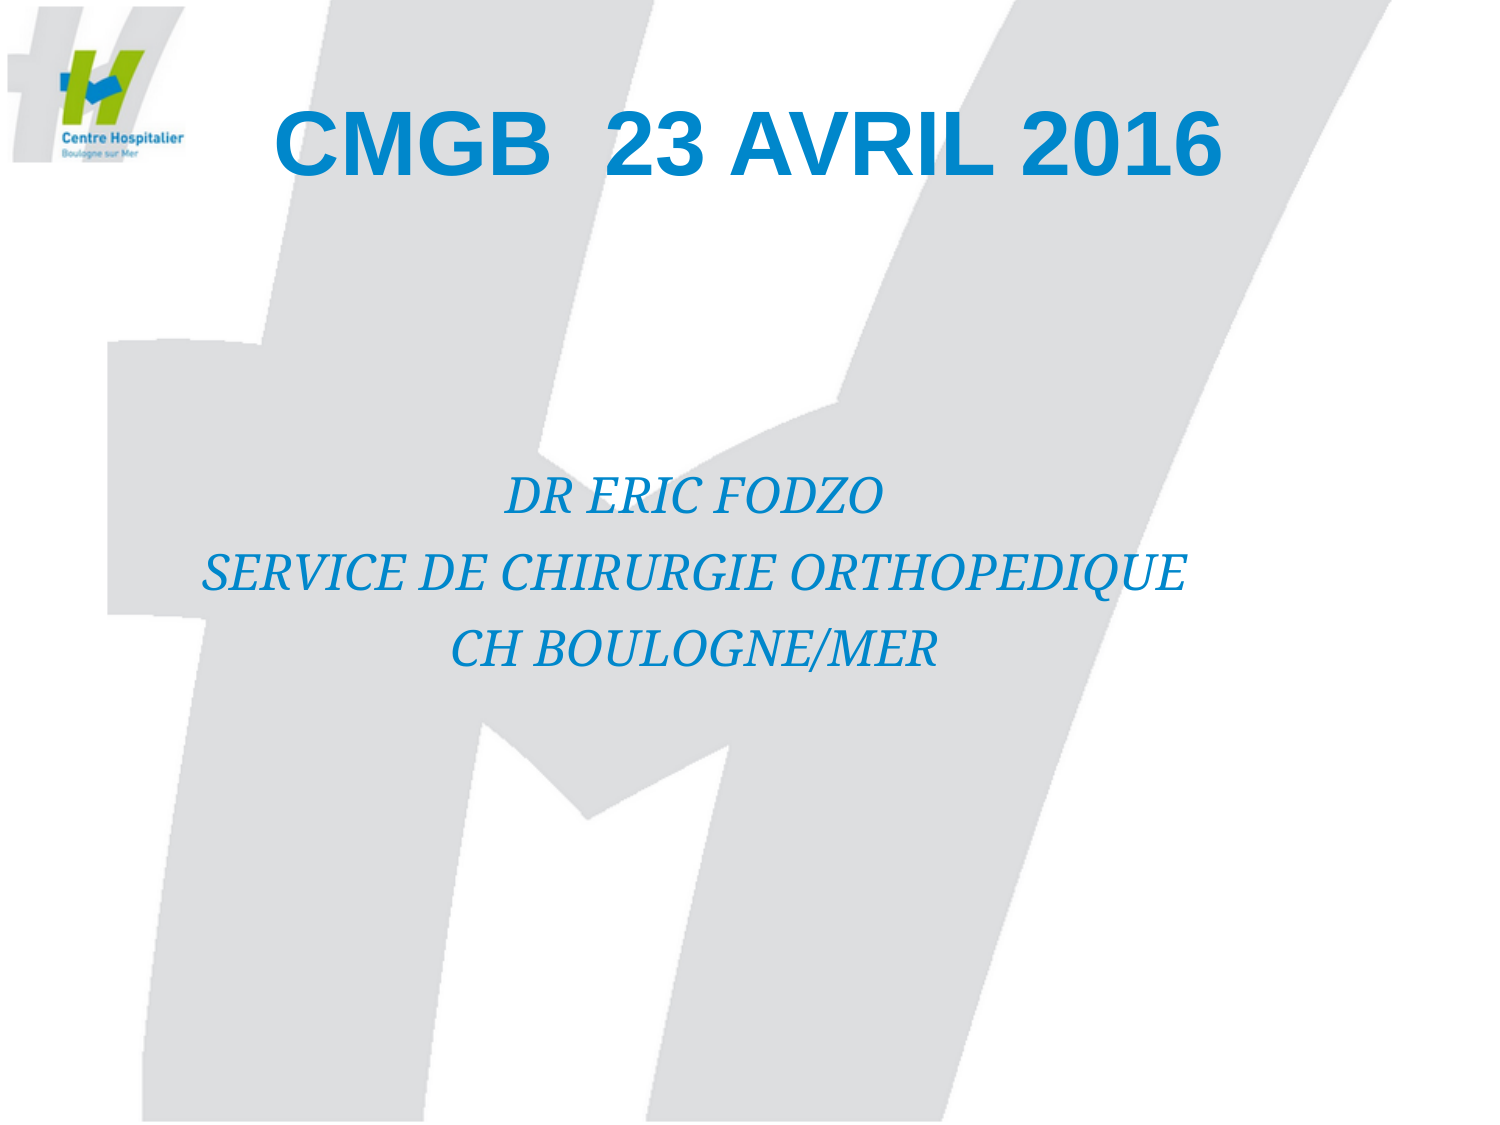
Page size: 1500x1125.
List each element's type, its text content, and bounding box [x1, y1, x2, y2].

title CMGB 23 AVRIL 2016 [75, 21, 1425, 257]
list DR ERIC FODZO SERVICE DE CHIRURGIE ORTHOPEDIQUE CH BOULOGNE/MER [75, 262, 1425, 1005]
